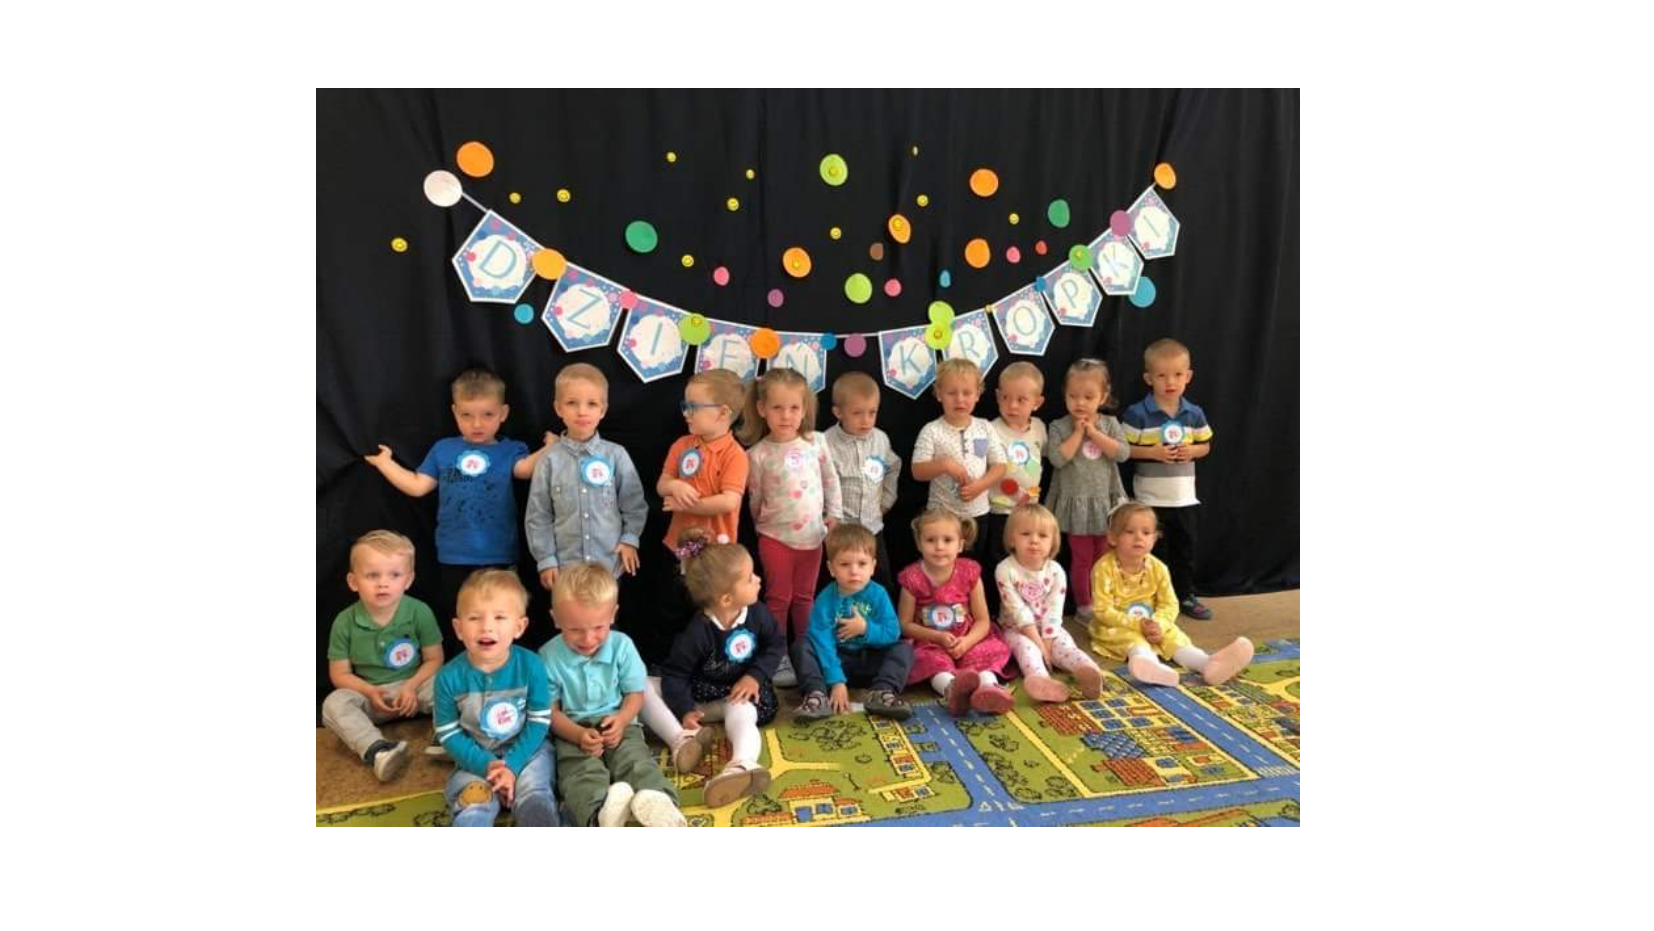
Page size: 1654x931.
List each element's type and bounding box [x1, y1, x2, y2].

picture [316, 88, 1300, 827]
